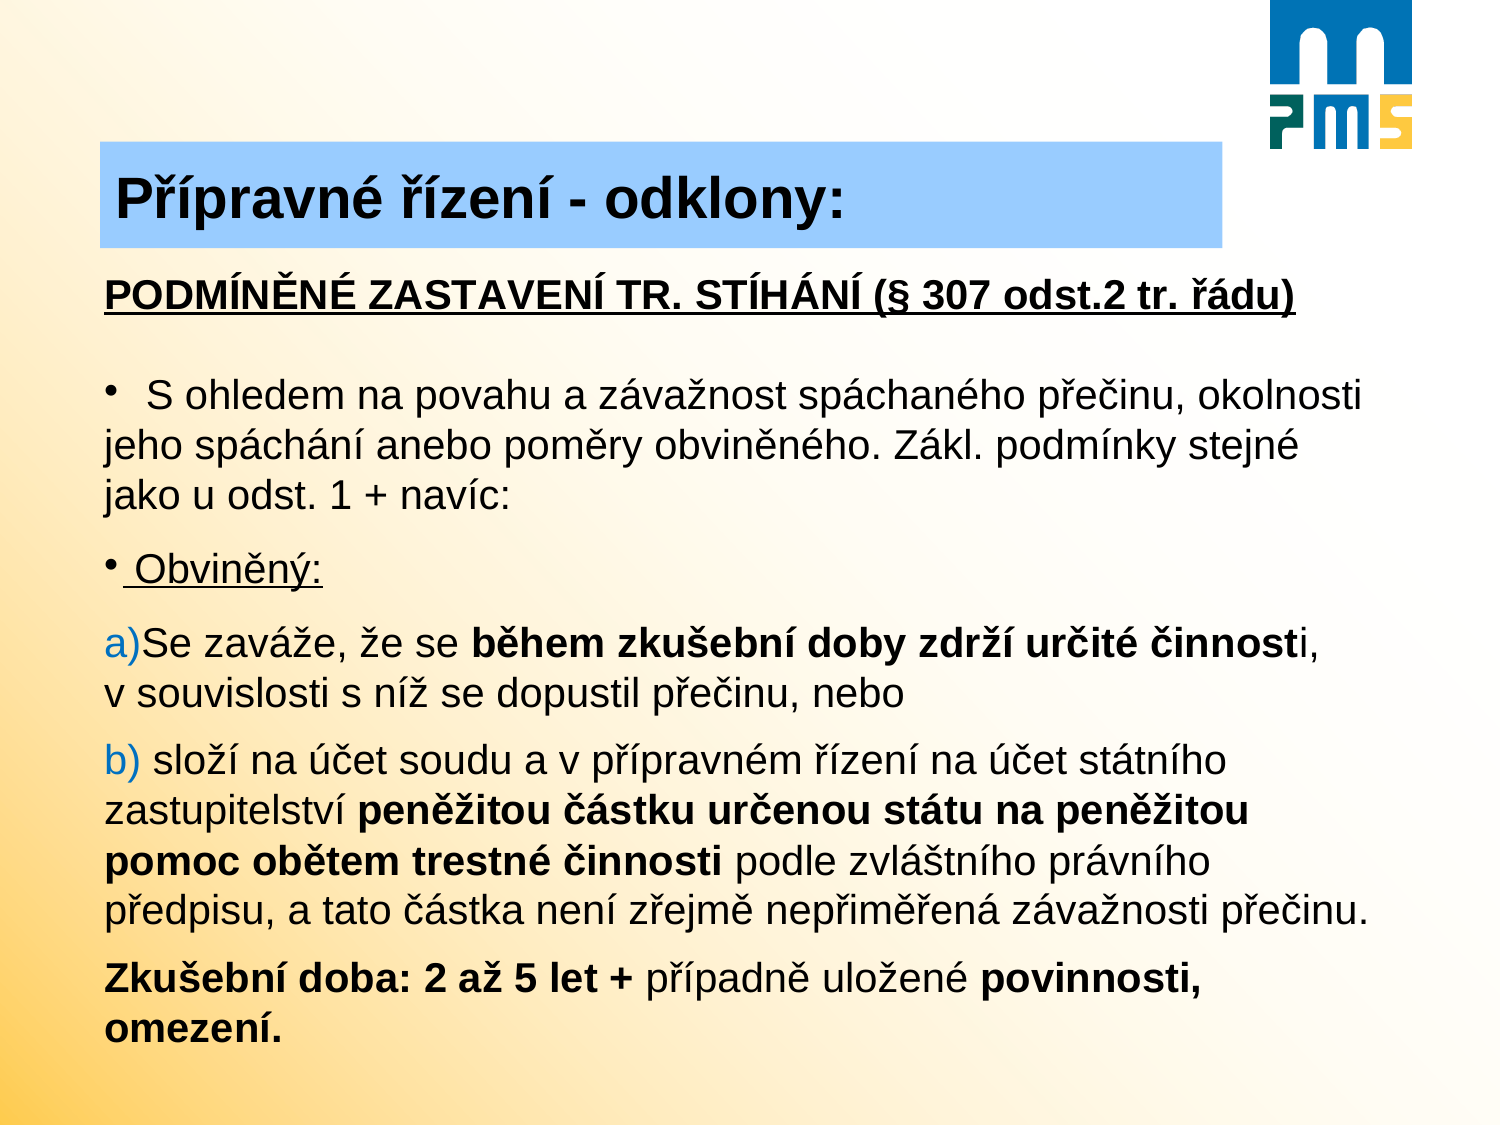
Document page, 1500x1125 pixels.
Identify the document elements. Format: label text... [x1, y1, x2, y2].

text_box Přípravné řízení - odklony: [100, 141, 1223, 249]
picture [0, 0, 1500, 1125]
text_box PODMÍNĚNÉ ZASTAVENÍ TR. STÍHÁNÍ (§ 307 odst.2 tr. řádu) S ohledem na povahu a závažnost spáchaného přečinu, okolnosti jeho spáchání anebo poměry obviněného. Zákl. podmínky stejné jako u odst. 1 + navíc: Obviněný: Se zaváže, že se během zkušební doby zdrží určité činnosti, v souvislosti s níž se dopustil přečinu, nebo složí na účet soudu a v přípravném řízení na účet státního zastupitelství peněžitou částku určenou státu na peněžitou pomoc obětem trestné činnosti podle zvláštního právního předpisu, a tato částka není zřejmě nepřiměřená závažnosti přečinu. Zkušební doba: 2 až 5 let + případně uložené povinnosti, omezení. [89, 260, 1401, 993]
